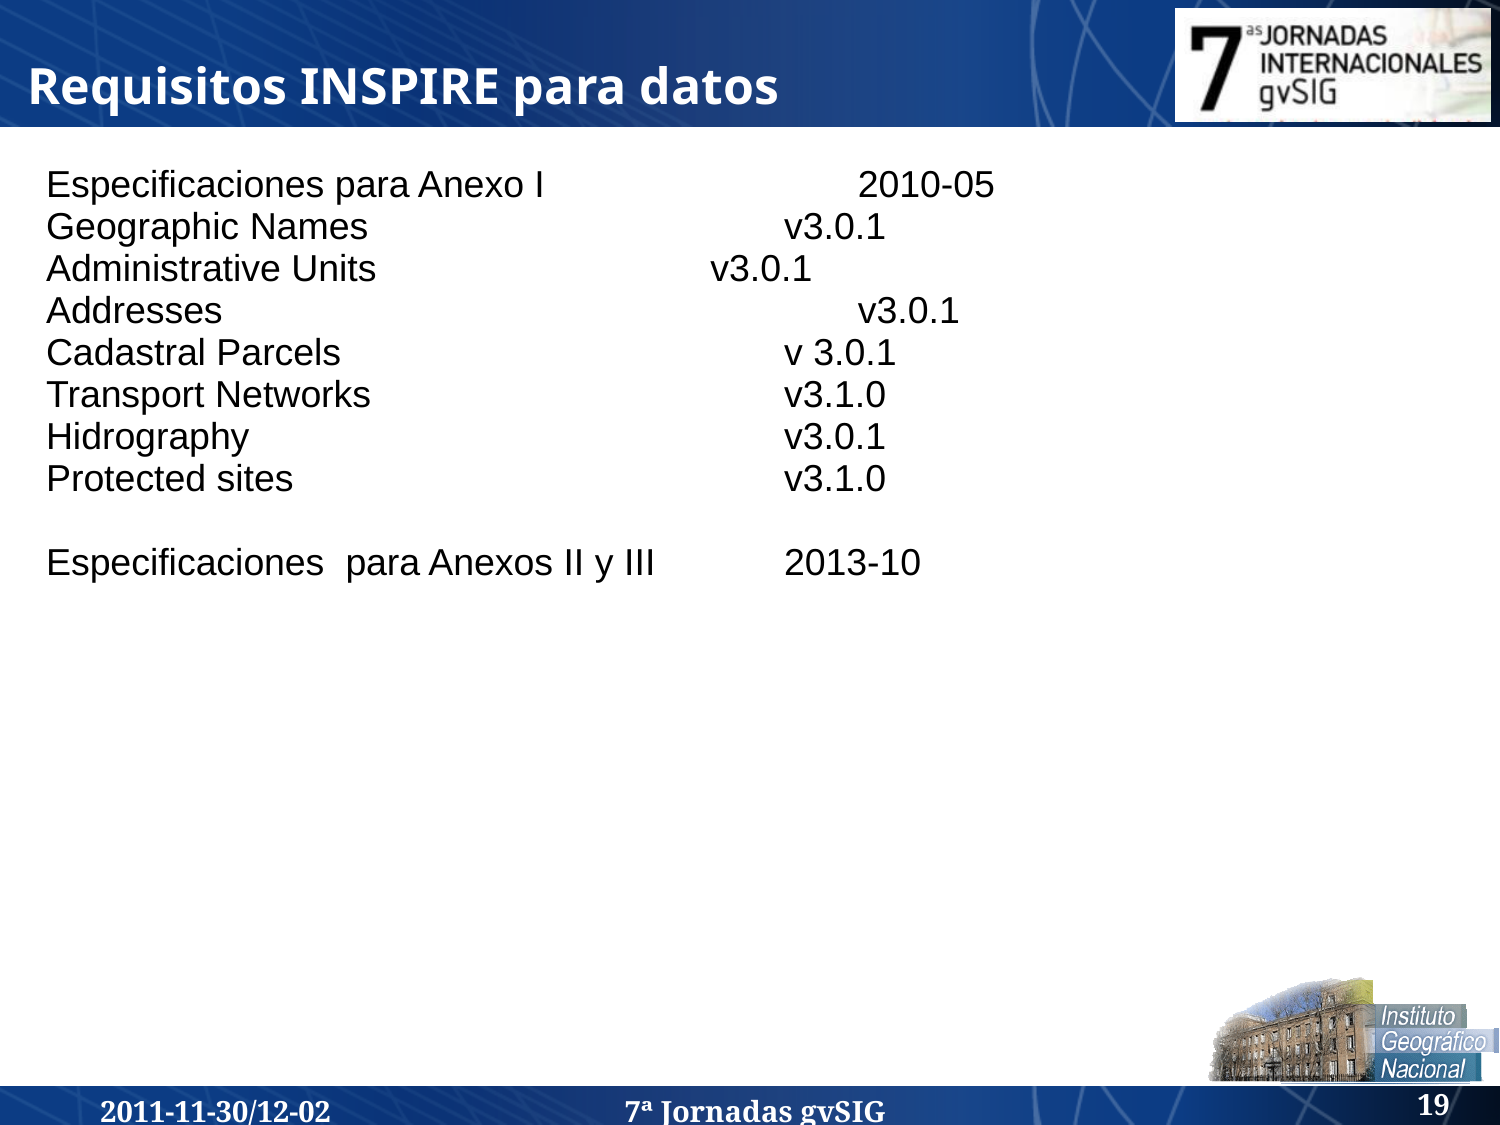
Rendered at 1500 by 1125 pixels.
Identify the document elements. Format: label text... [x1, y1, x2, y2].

picture [0, 968, 1500, 1125]
picture [0, 0, 1500, 127]
text_box Requisitos INSPIRE para datos [0, 43, 1275, 107]
text_box Especificaciones para Anexo I 2010-05 Geographic Names v3.0.1 Administrative Units v3.0.1 Addresses v3.0.1 Cadastral Parcels v 3.0.1 Transport Networks v3.1.0 Hidrography v3.0.1 Protected sites v3.1.0 Especificaciones para Anexos II y III 2013-10 [31, 156, 1465, 973]
